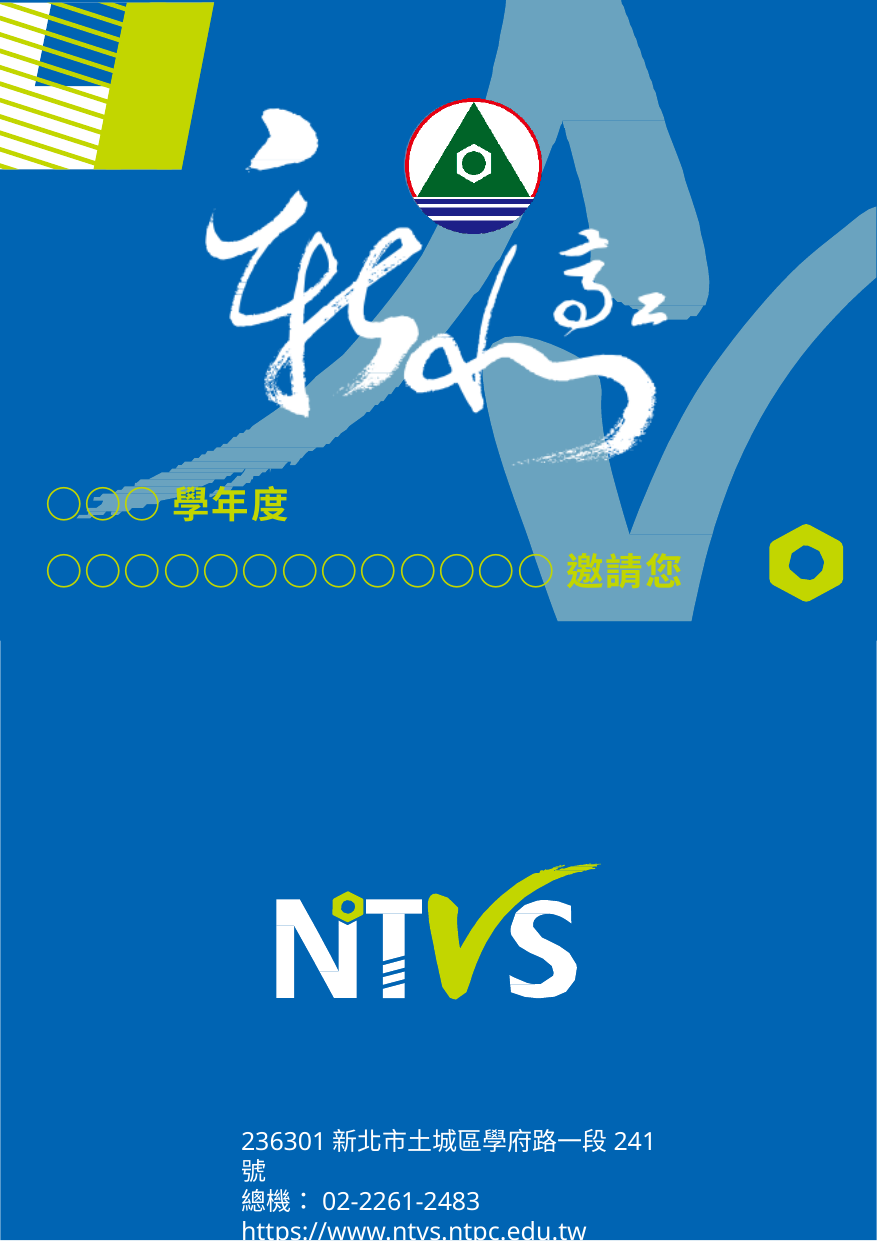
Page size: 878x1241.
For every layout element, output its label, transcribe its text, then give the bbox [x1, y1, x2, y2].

text_box [0, 0, 877, 451]
text_box [0, 601, 877, 1241]
text_box ○○○學年度 ○○○○○○○○○○○○○邀請您 [0, 451, 878, 601]
picture [204, 98, 669, 468]
text_box 236301新北市土城區學府路一段241號 總機：02-2261-2483 https://www.ntvs.ntpc.edu.tw [226, 1118, 688, 1241]
